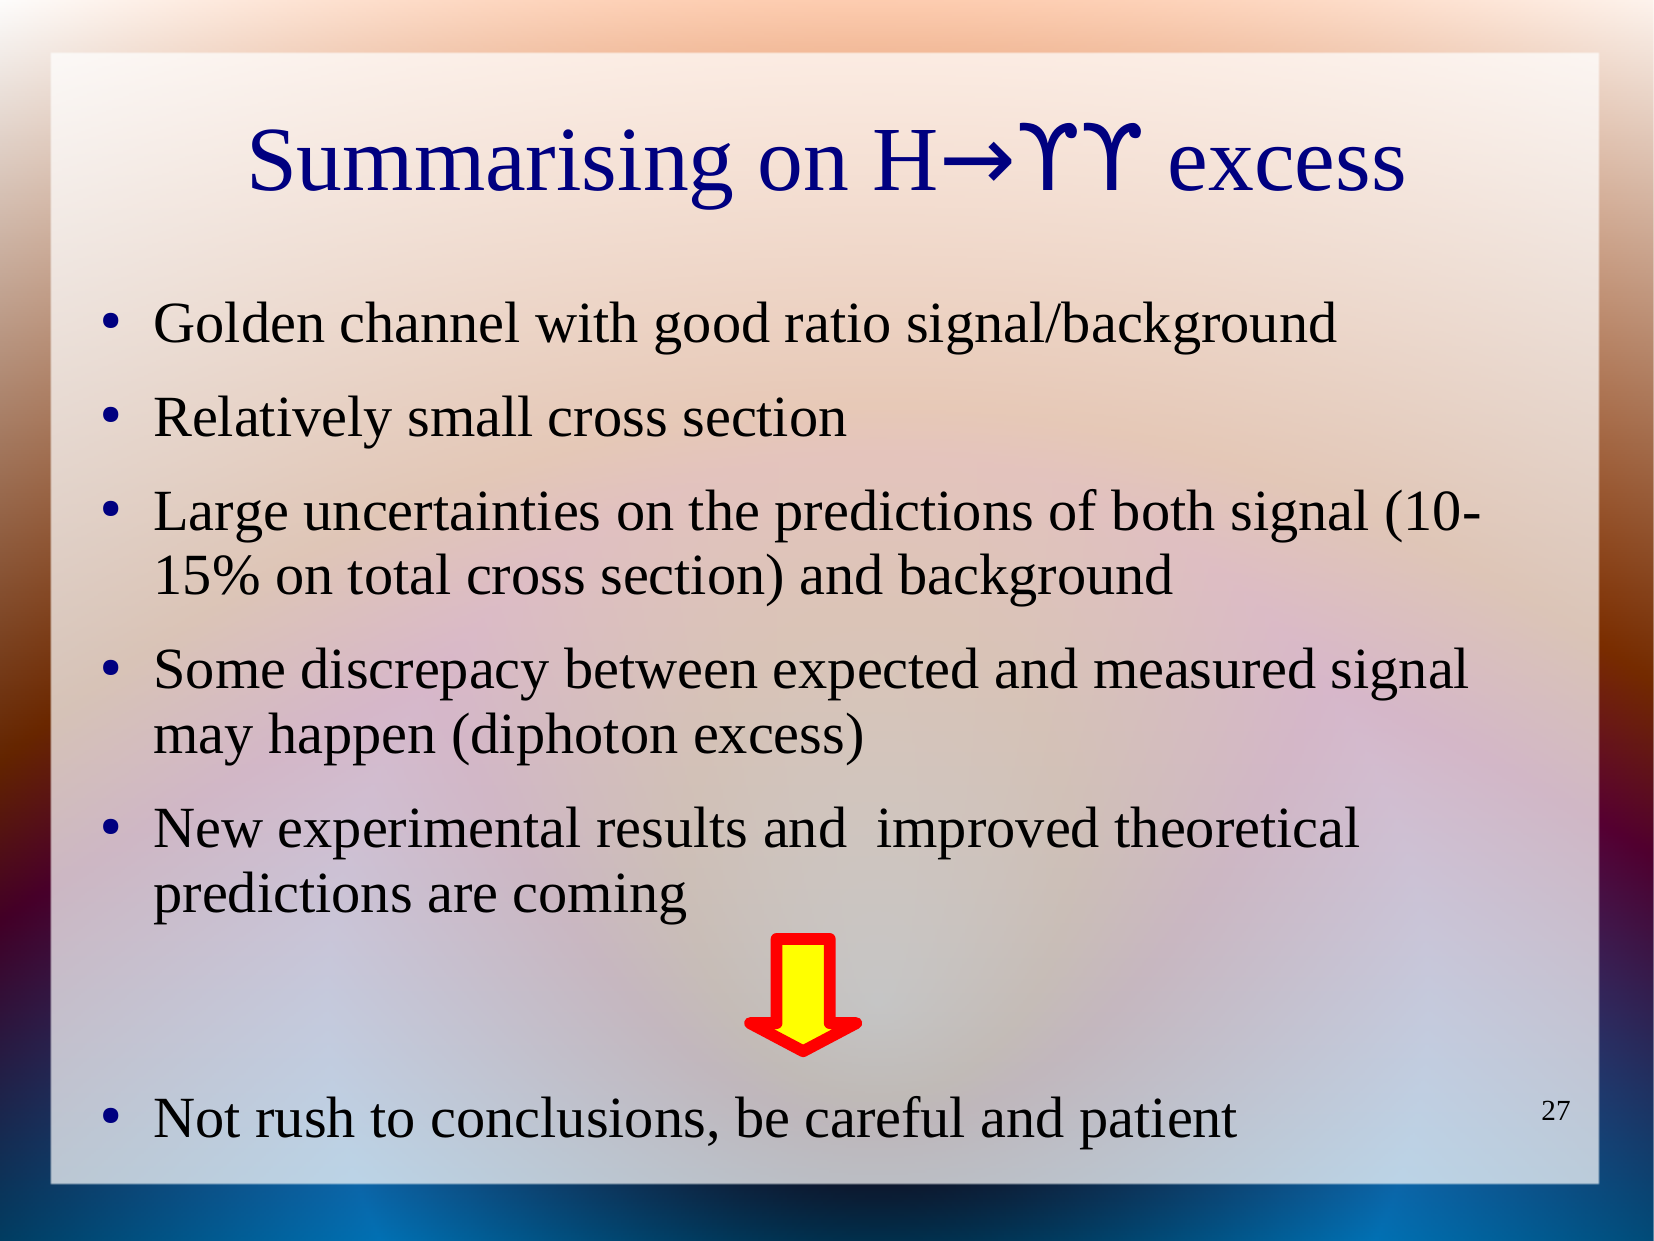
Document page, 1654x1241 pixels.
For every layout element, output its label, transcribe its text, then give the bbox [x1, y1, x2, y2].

list Golden channel with good ratio signal/background Relatively small cross section Large uncertainties on the predictions of both signal (10-15% on total cross section) and background Some discrepacy between expected and measured signal may happen (diphoton excess) New experimental results and improved theoretical predictions are coming Not rush to conclusions, be careful and patient [82, 290, 1571, 1150]
picture [0, 0, 1654, 1241]
title Summarising on H→ϒϒ excess [82, 55, 1571, 263]
text_box [750, 938, 857, 1052]
